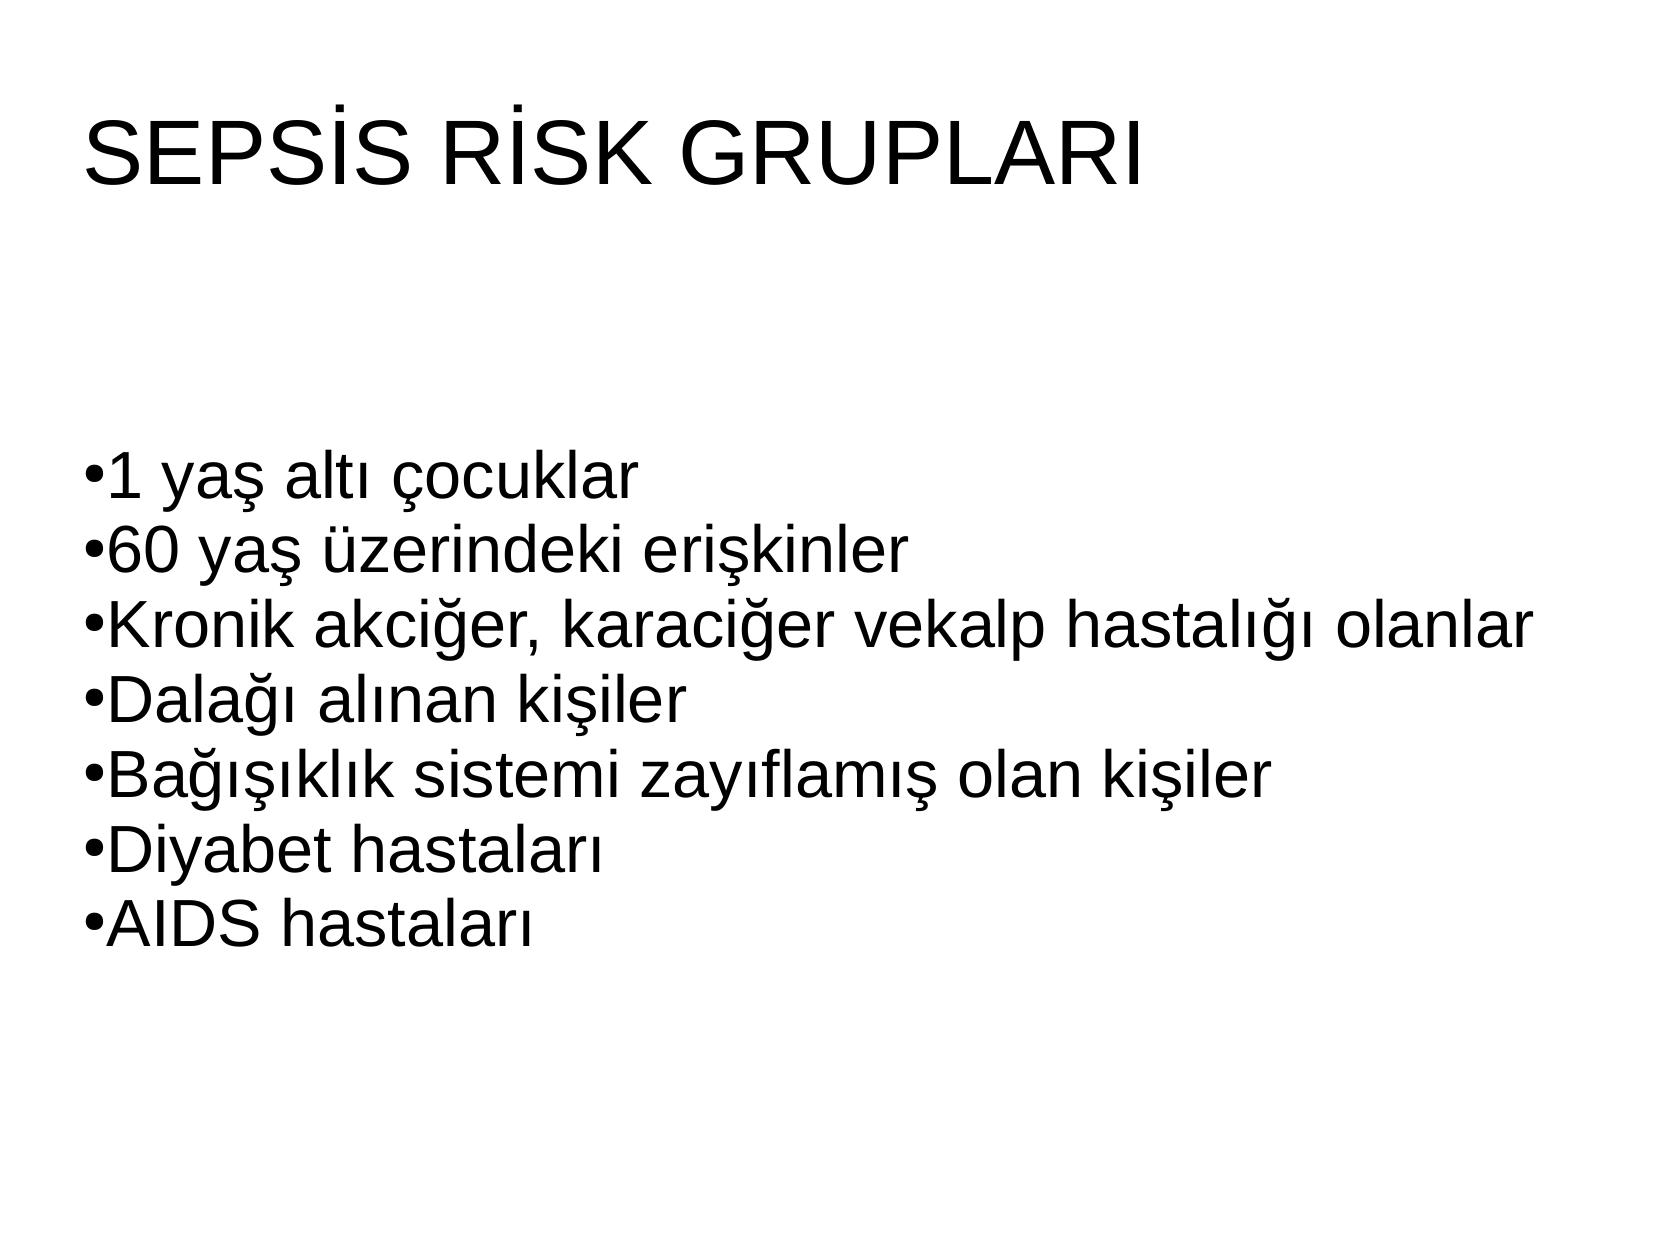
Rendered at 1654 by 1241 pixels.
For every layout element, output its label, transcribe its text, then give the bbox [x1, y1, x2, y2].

subtitle 1 yaş altı çocuklar 60 yaş üzerindeki erişkinler Kronik akciğer, karaciğer vekalp hastalığı olanlar Dalağı alınan kişiler Bağışıklık sistemi zayıflamış olan kişiler Diyabet hastaları AIDS hastaları [82, 290, 1571, 1109]
title SEPSİS RİSK GRUPLARI [82, 49, 1571, 257]
